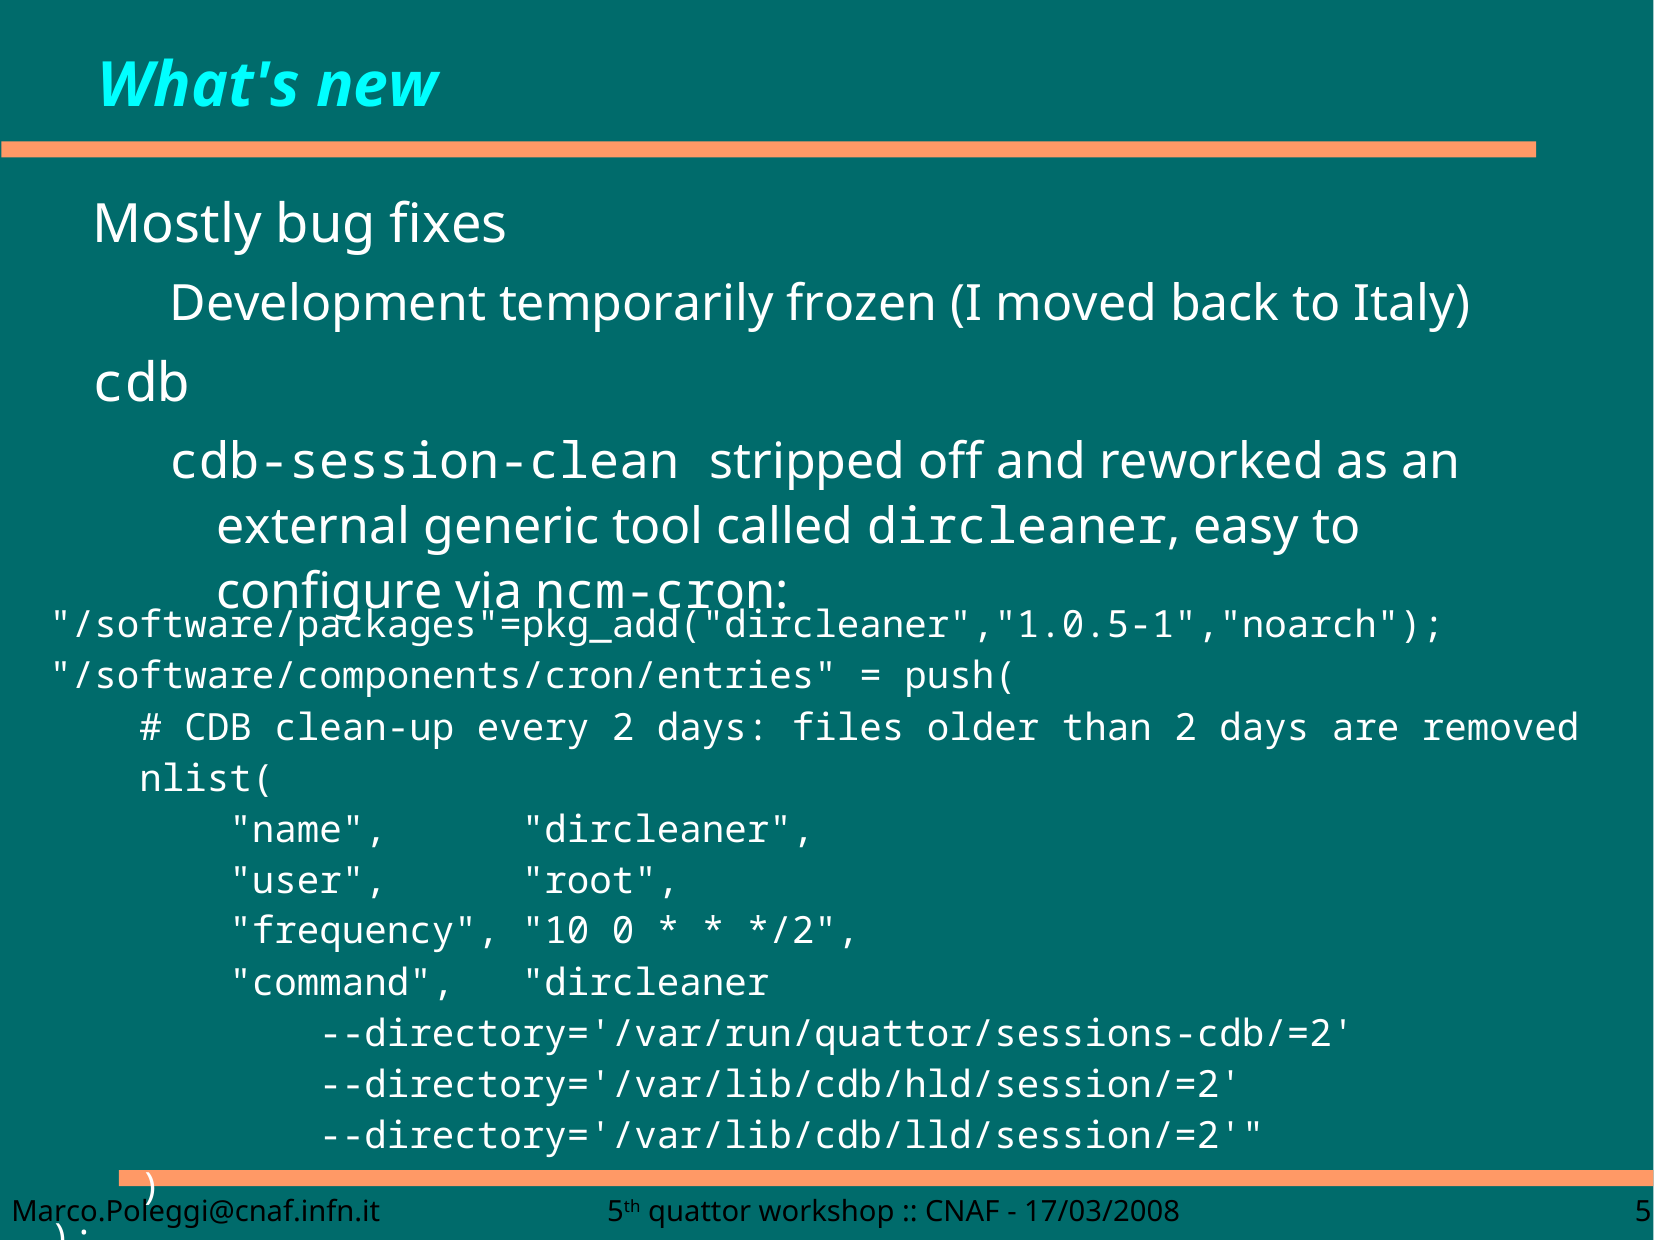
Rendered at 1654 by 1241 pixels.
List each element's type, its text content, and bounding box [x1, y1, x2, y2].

text_box "/software/packages"=pkg_add("dircleaner","1.0.5-1","noarch"); "/software/components/cron/entries" = push( # CDB clean-up every 2 days: files older than 2 days are removed nlist( "name", "dircleaner", "user", "root", "frequency", "10 0 * * */2", "command", "dircleaner --directory='/var/run/quattor/sessions-cdb/=2' --directory='/var/lib/cdb/hld/session/=2' --directory='/var/lib/cdb/lld/session/=2'" ) ); [49, 597, 1587, 1154]
list Mostly bug fixes Development temporarily frozen (I moved back to Italy) cdb cdb-session-clean stripped off and reworked as an external generic tool called dircleaner, easy to configure via ncm-cron: [75, 186, 1573, 597]
title What's new [97, 28, 1510, 136]
